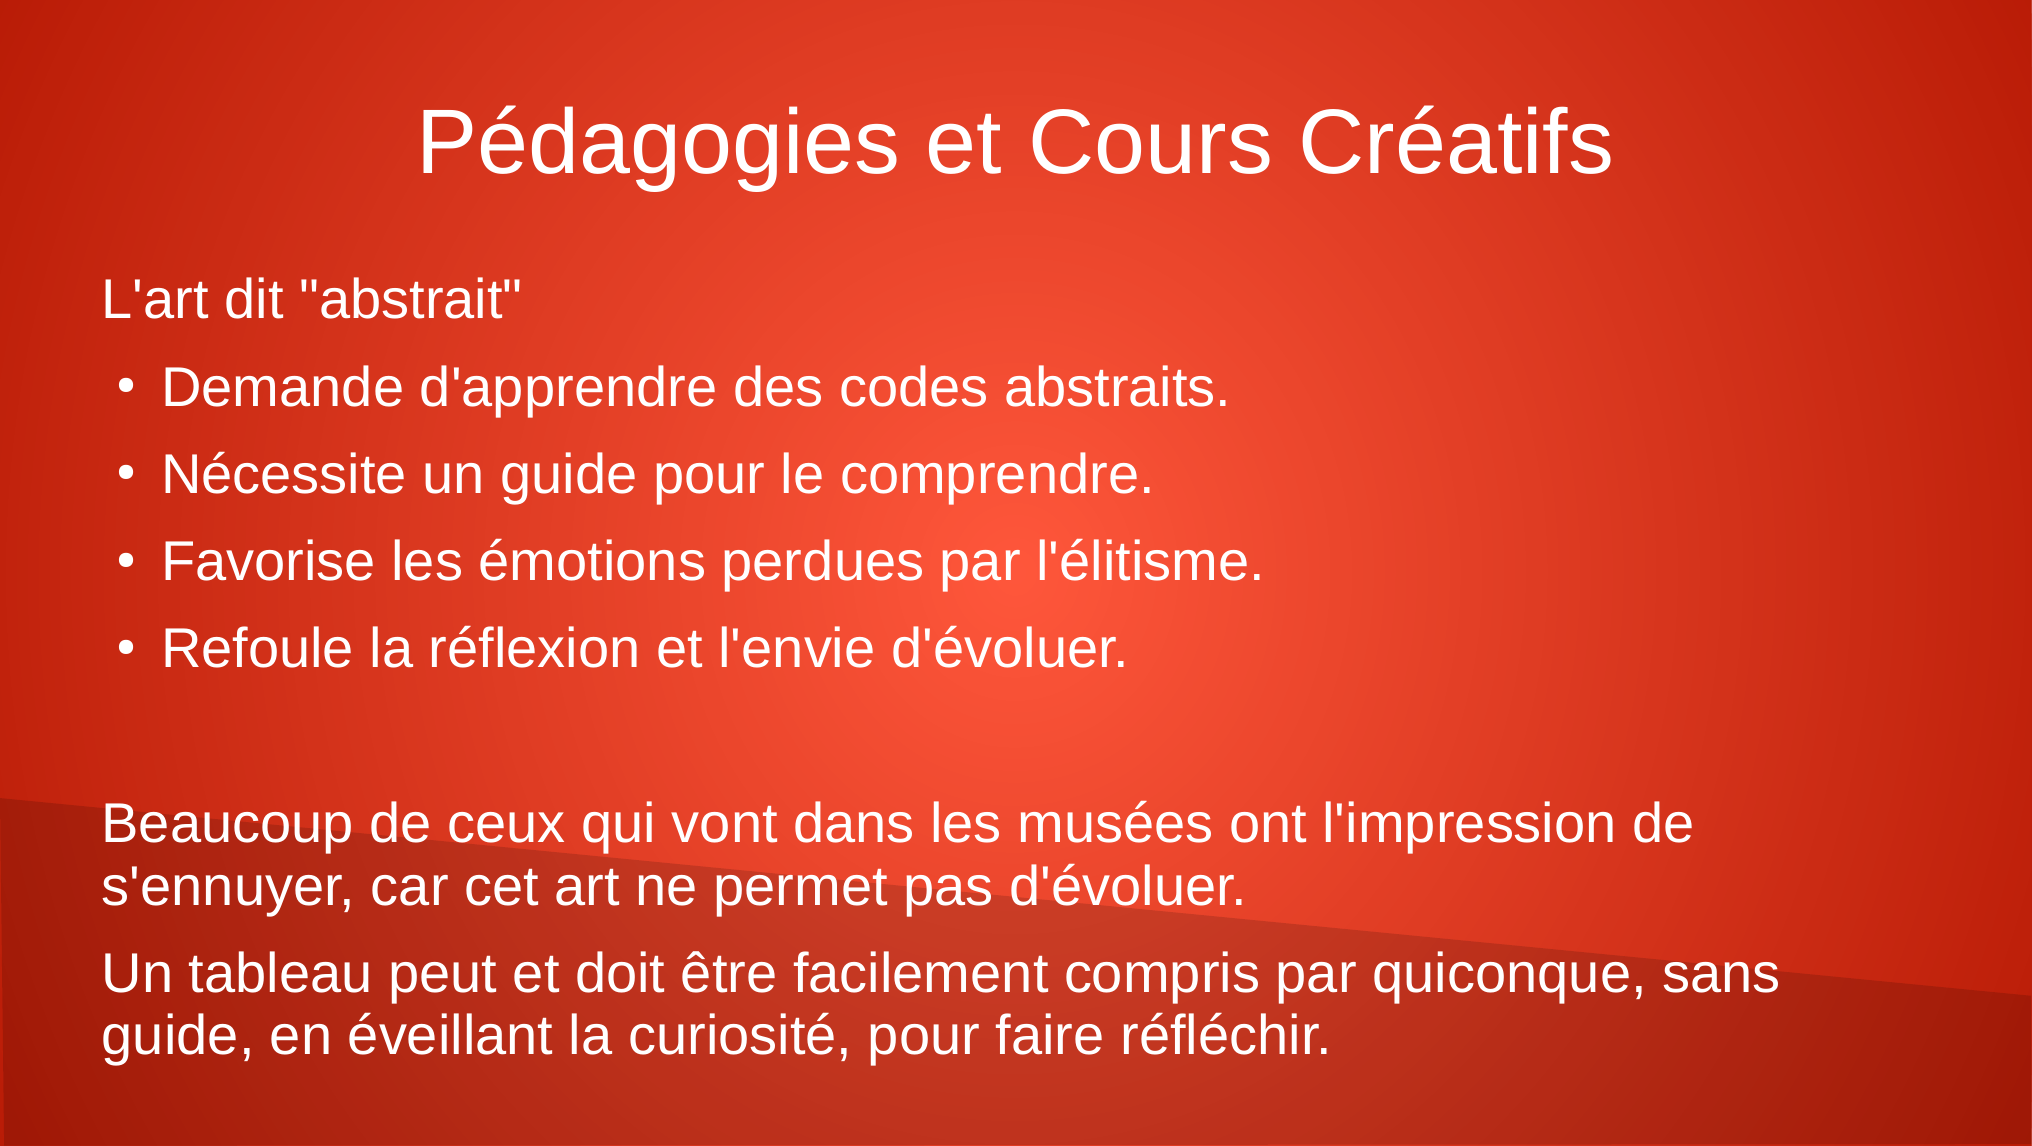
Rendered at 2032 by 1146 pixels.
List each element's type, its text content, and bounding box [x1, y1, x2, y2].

list L'art dit "abstrait" Demande d'apprendre des codes abstraits. Nécessite un guide pour le comprendre. Favorise les émotions perdues par l'élitisme. Refoule la réflexion et l'envie d'évoluer. Beaucoup de ceux qui vont dans les musées ont l'impression de s'ennuyer, car cet art ne permet pas d'évoluer. Un tableau peut et doit être facilement compris par quiconque, sans guide, en éveillant la curiosité, pour faire réfléchir. [101, 268, 1930, 1075]
title Pédagogies et Cours Créatifs [101, 45, 1930, 237]
